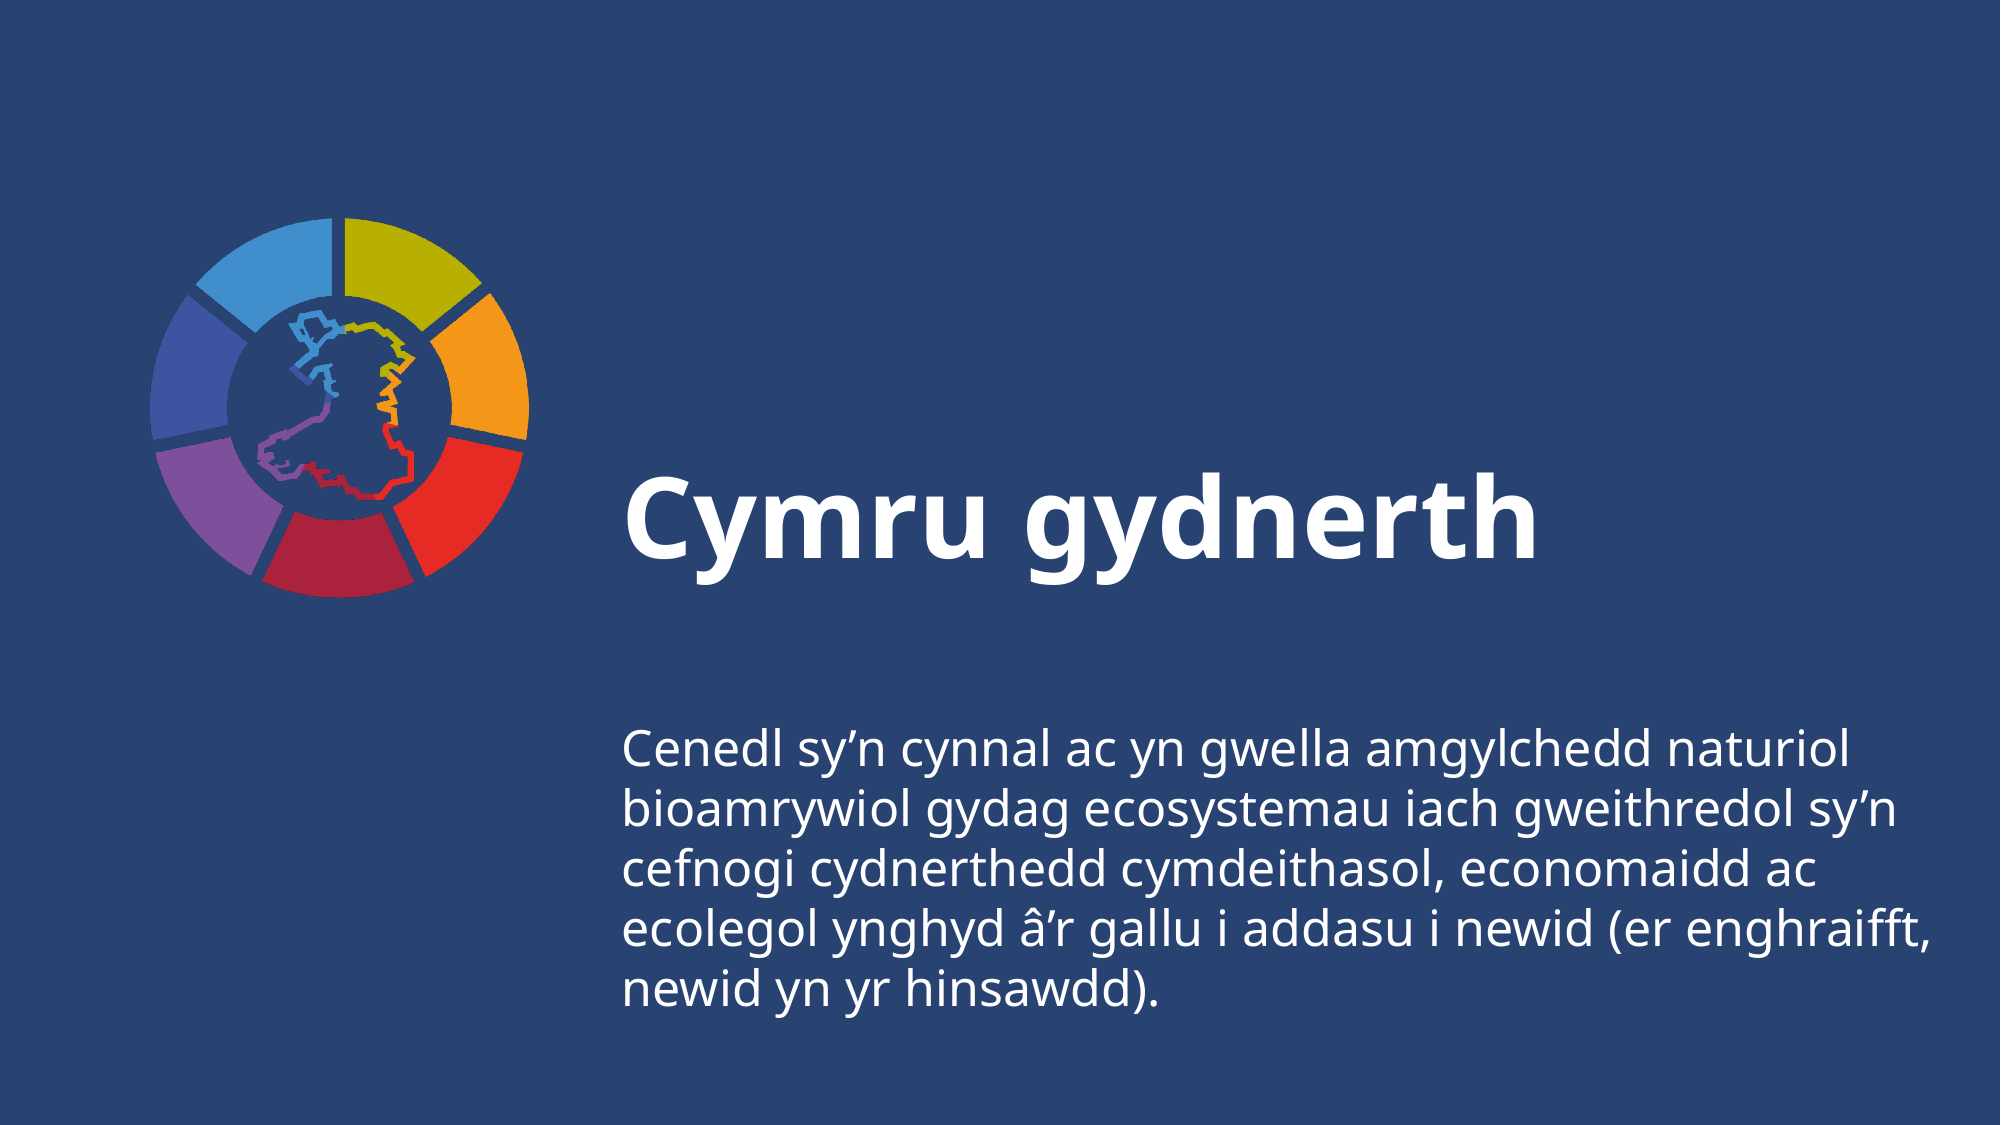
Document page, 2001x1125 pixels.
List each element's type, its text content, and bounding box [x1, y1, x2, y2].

picture [149, 218, 543, 598]
title Cymru gydnerth Cenedl sy’n cynnal ac yn gwella amgylchedd naturiol bioamrywiol gydag ecosystemau iach gweithredol sy’n cefnogi cydnerthedd cymdeithasol, economaidd ac ecolegol ynghyd â’r gallu i addasu i newid (er enghraifft, newid yn yr hinsawdd). [606, 438, 1957, 685]
